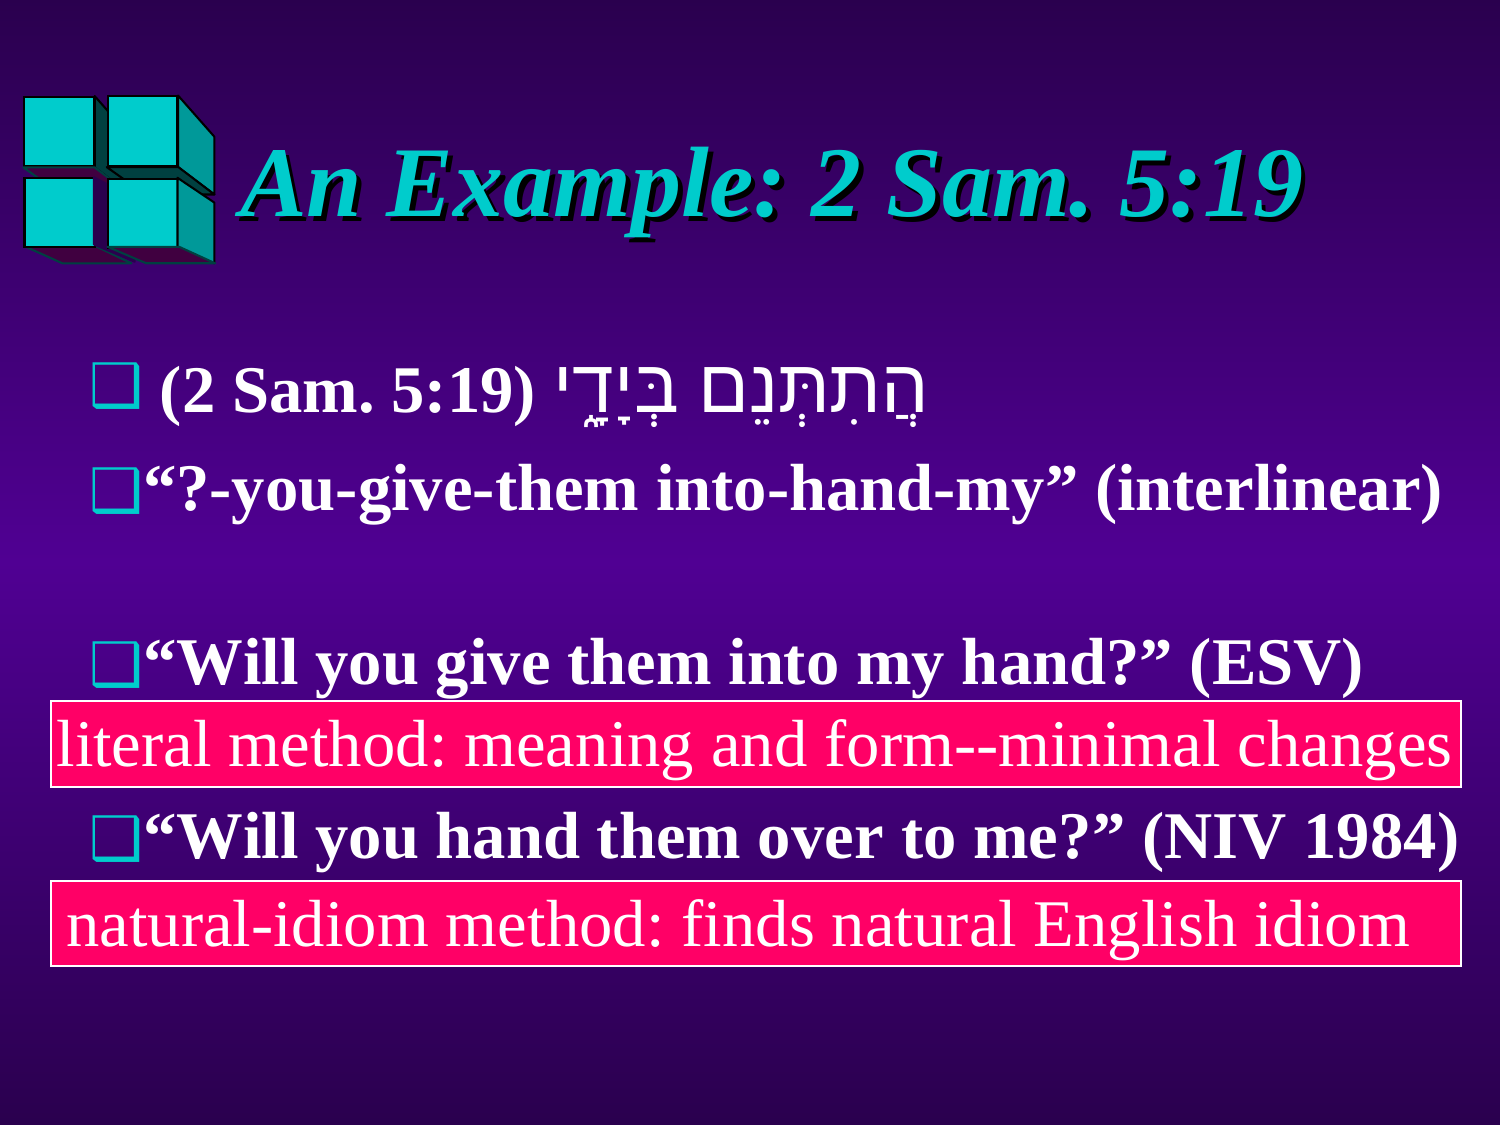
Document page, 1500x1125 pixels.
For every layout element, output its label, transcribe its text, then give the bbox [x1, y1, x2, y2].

title An Example: 2 Sam. 5:19 [224, 55, 1388, 311]
text_box literal method: meaning and form--minimal changes [50, 701, 1462, 787]
text_box natural-idiom method: finds natural English idiom [50, 880, 1462, 967]
list (2 Sam. 5:19) הֲתִתְּנֵם בְּיָדָ֑י “?-you-give-them into-hand-my” (interlinear) “Will you give them into my hand?” (ESV) “Will you hand them over to me?” (NIV 1984) [75, 324, 1500, 1025]
